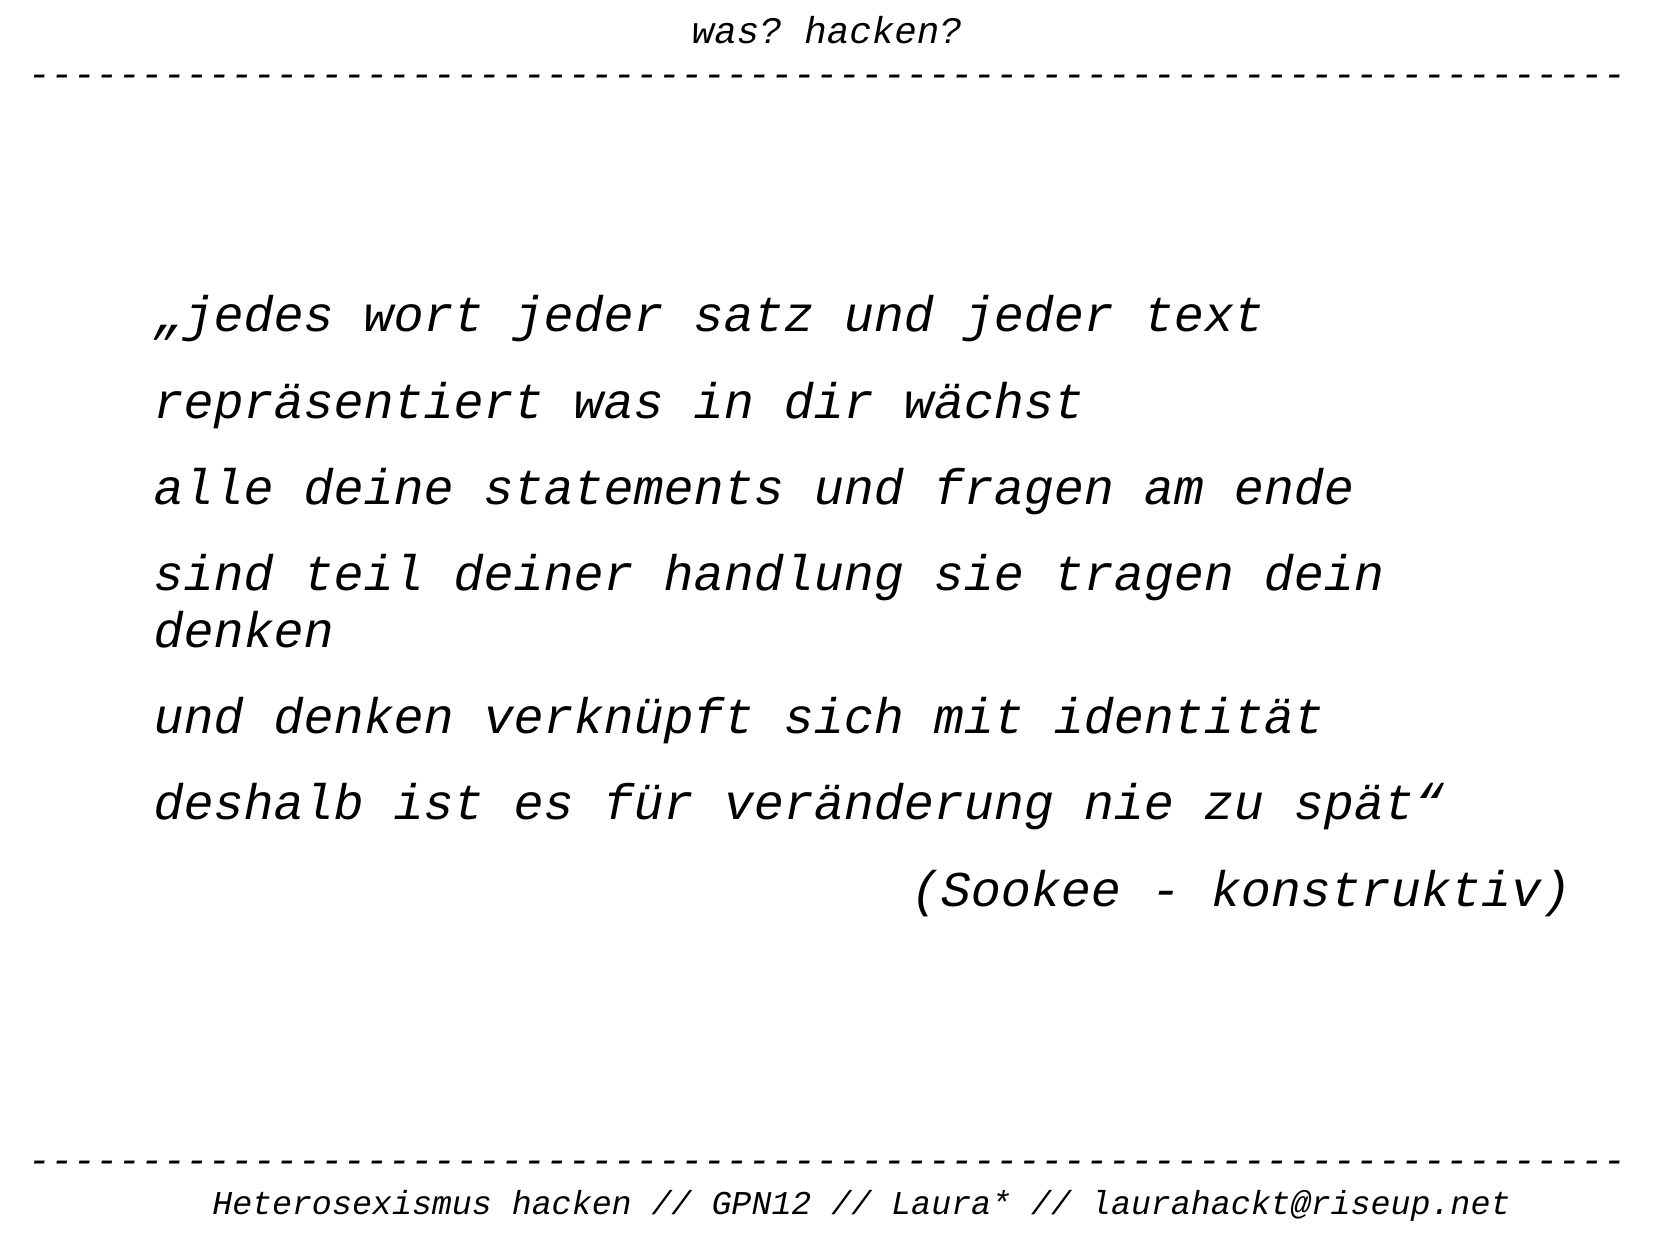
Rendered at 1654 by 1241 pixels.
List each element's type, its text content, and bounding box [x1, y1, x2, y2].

list Heterosexismus hacken // GPN12 // Laura* // laurahackt@riseup.net [0, 1186, 1654, 1241]
title was? hacken? ----------------------------------------------------------------------- [0, 12, 1654, 98]
list „jedes wort jeder satz und jeder text repräsentiert was in dir wächst alle deine statements und fragen am ende sind teil deiner handlung sie tragen dein denken und denken verknüpft sich mit identität deshalb ist es für veränderung nie zu spät“ (Sookee - konstruktiv) [82, 290, 1571, 1098]
title ----------------------------------------------------------------------- [0, 1098, 1654, 1184]
